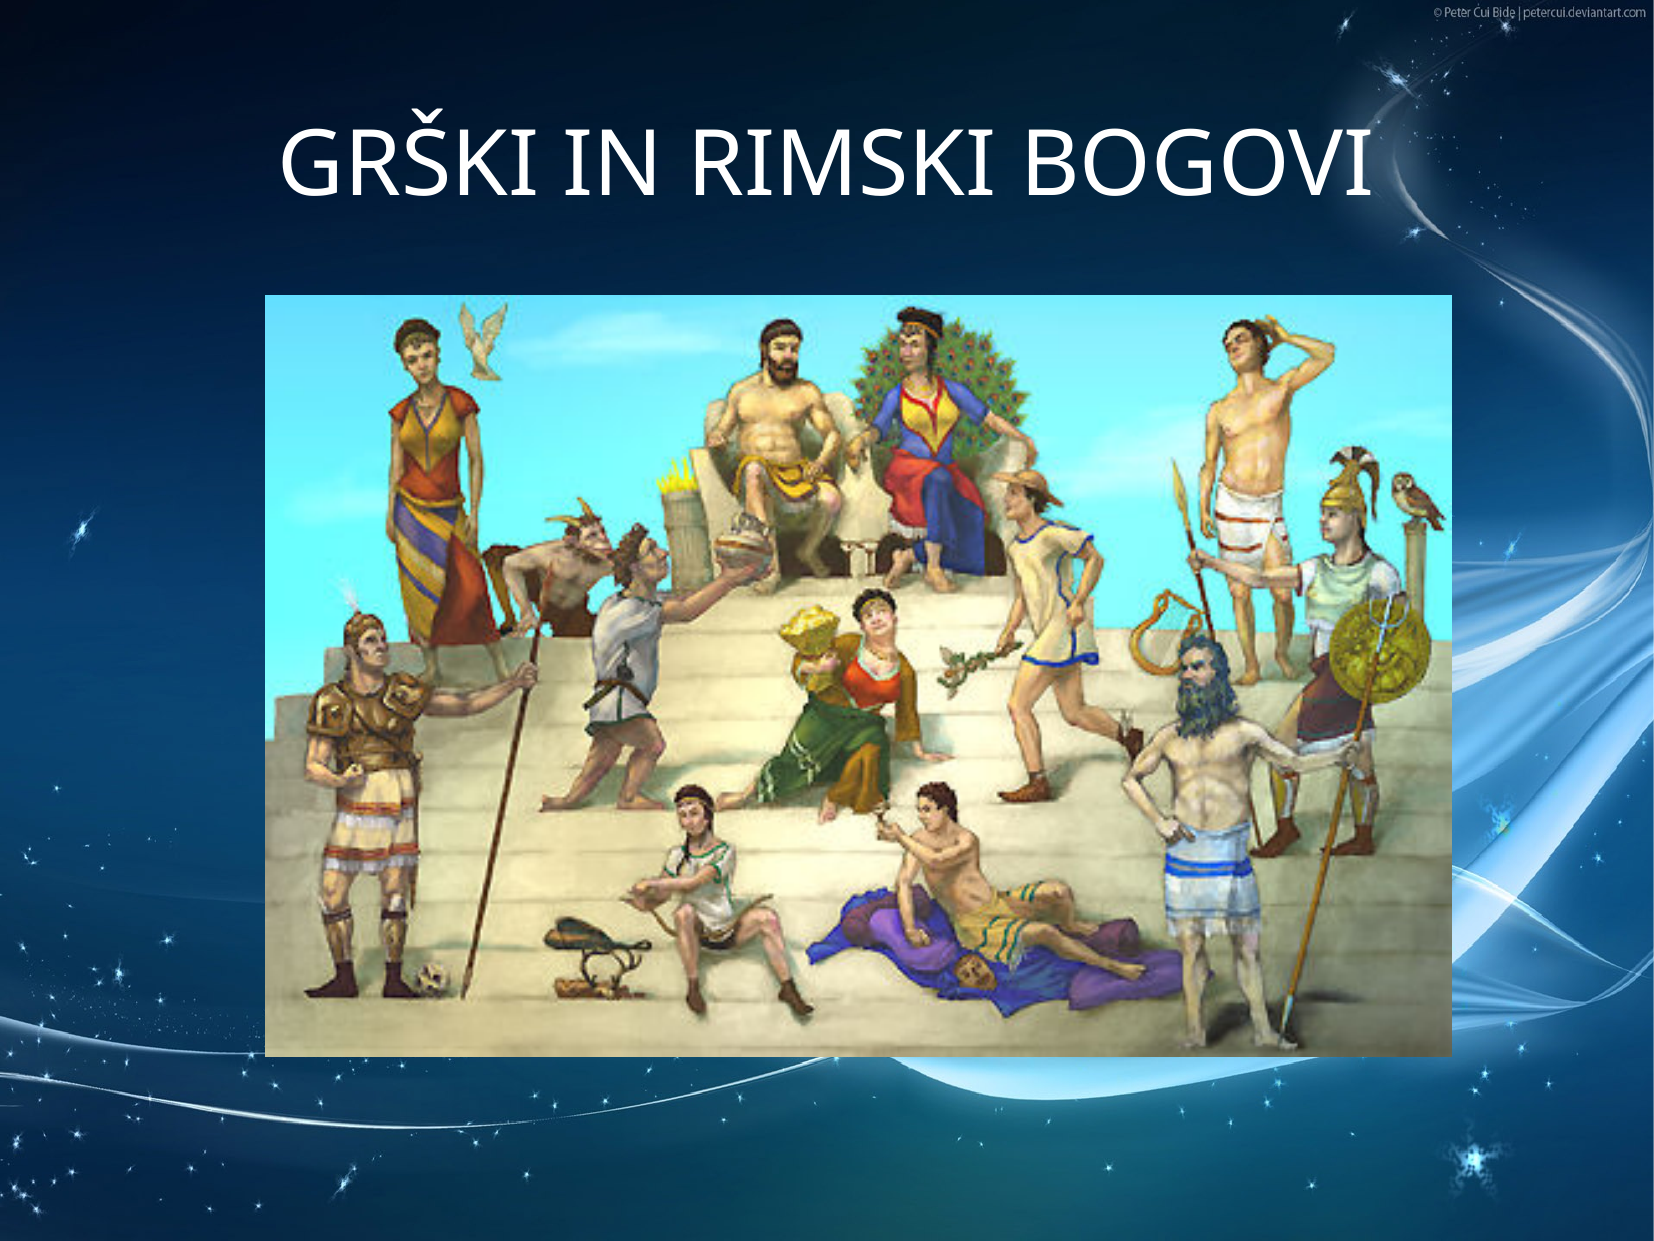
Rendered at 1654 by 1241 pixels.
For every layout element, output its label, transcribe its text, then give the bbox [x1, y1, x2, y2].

picture [0, 0, 1654, 1241]
title GRŠKI IN RIMSKI BOGOVI [82, 49, 1571, 257]
